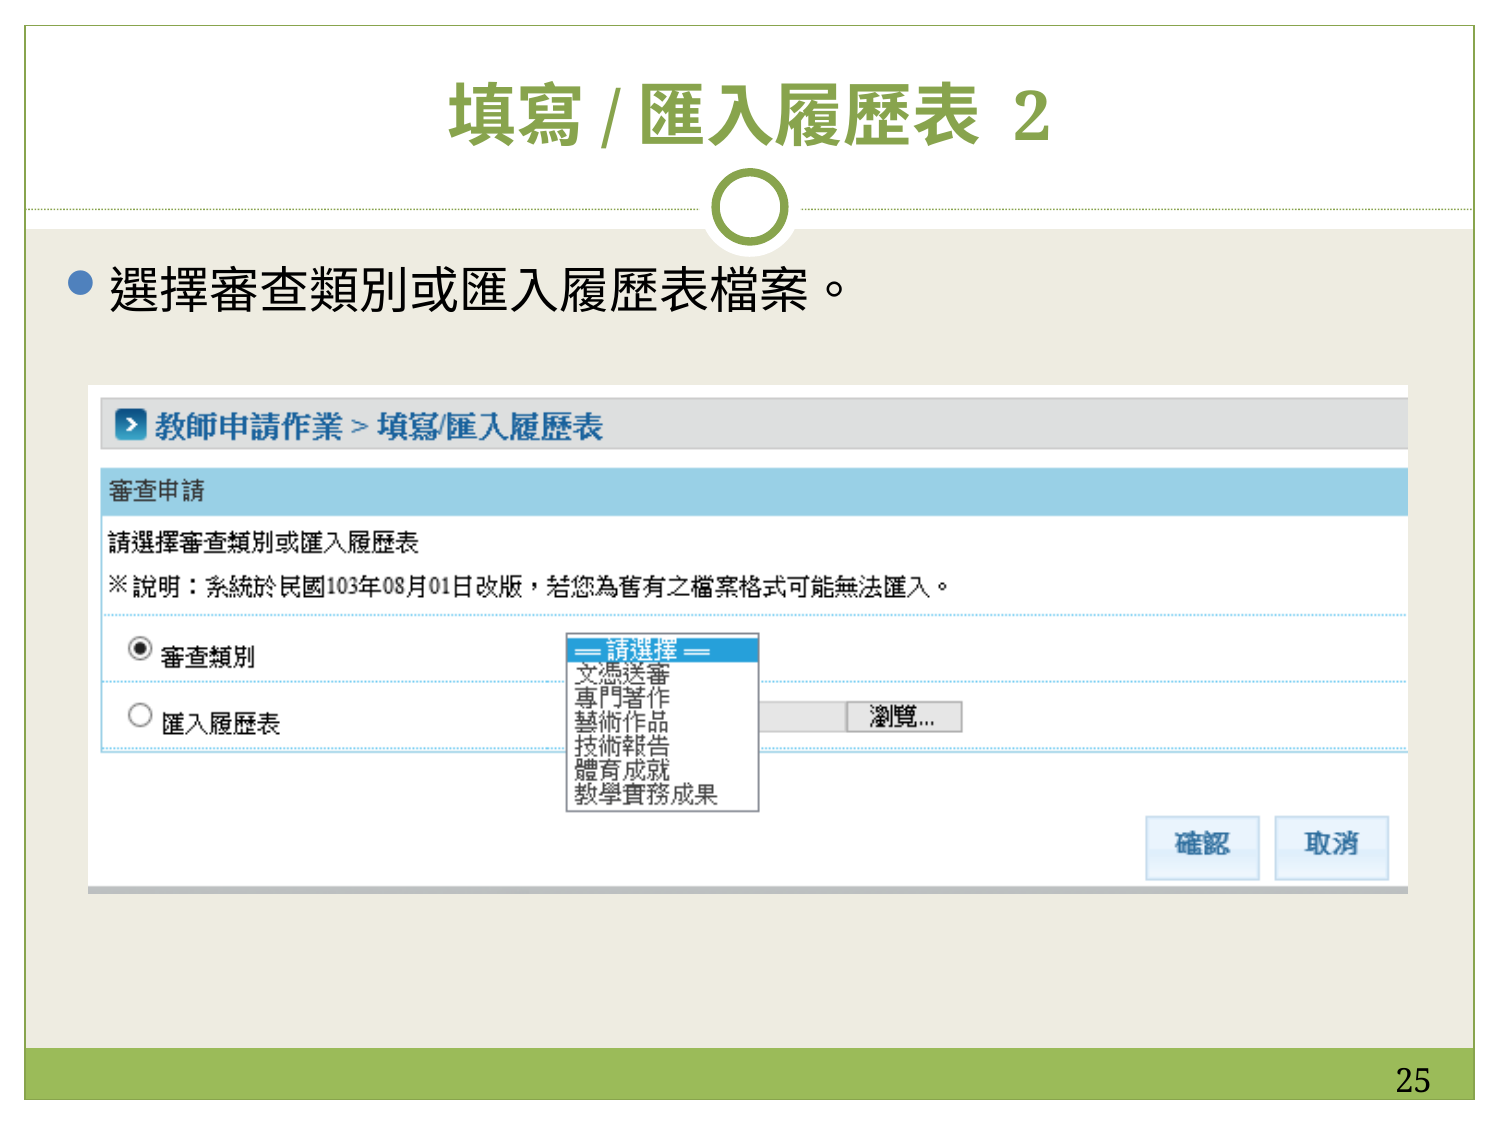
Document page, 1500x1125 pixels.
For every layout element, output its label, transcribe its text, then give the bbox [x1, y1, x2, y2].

title 填寫/匯入履歷表 2 [49, 37, 1450, 162]
text_box [1376, 1045, 1452, 1118]
picture [88, 385, 1408, 894]
list 選擇審查類別或匯入履歷表檔案。 [49, 250, 1445, 1001]
